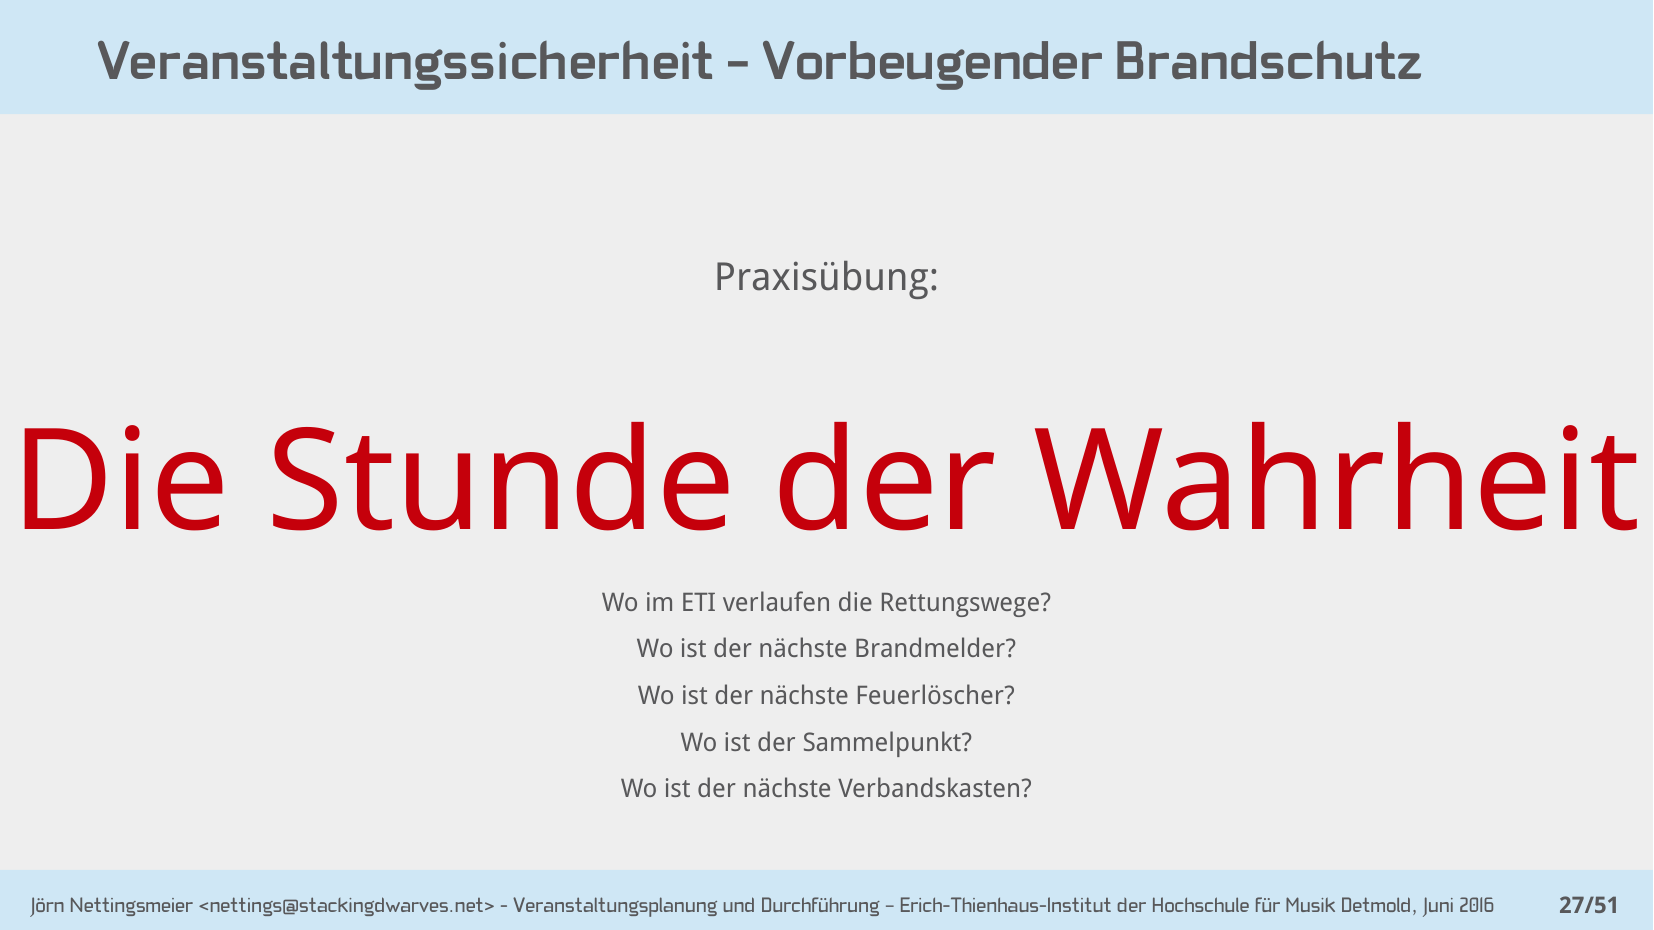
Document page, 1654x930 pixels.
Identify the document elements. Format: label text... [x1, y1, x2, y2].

title Veranstaltungssicherheit – Vorbeugender Brandschutz [97, 0, 1537, 137]
list Praxisübung: Die Stunde der Wahrheit Wo im ETI verlaufen die Rettungswege? Wo ist der nächste Brandmelder? Wo ist der nächste Feuerlöscher? Wo ist der Sammelpunkt? Wo ist der nächste Verbandskasten? [7, 255, 1646, 823]
